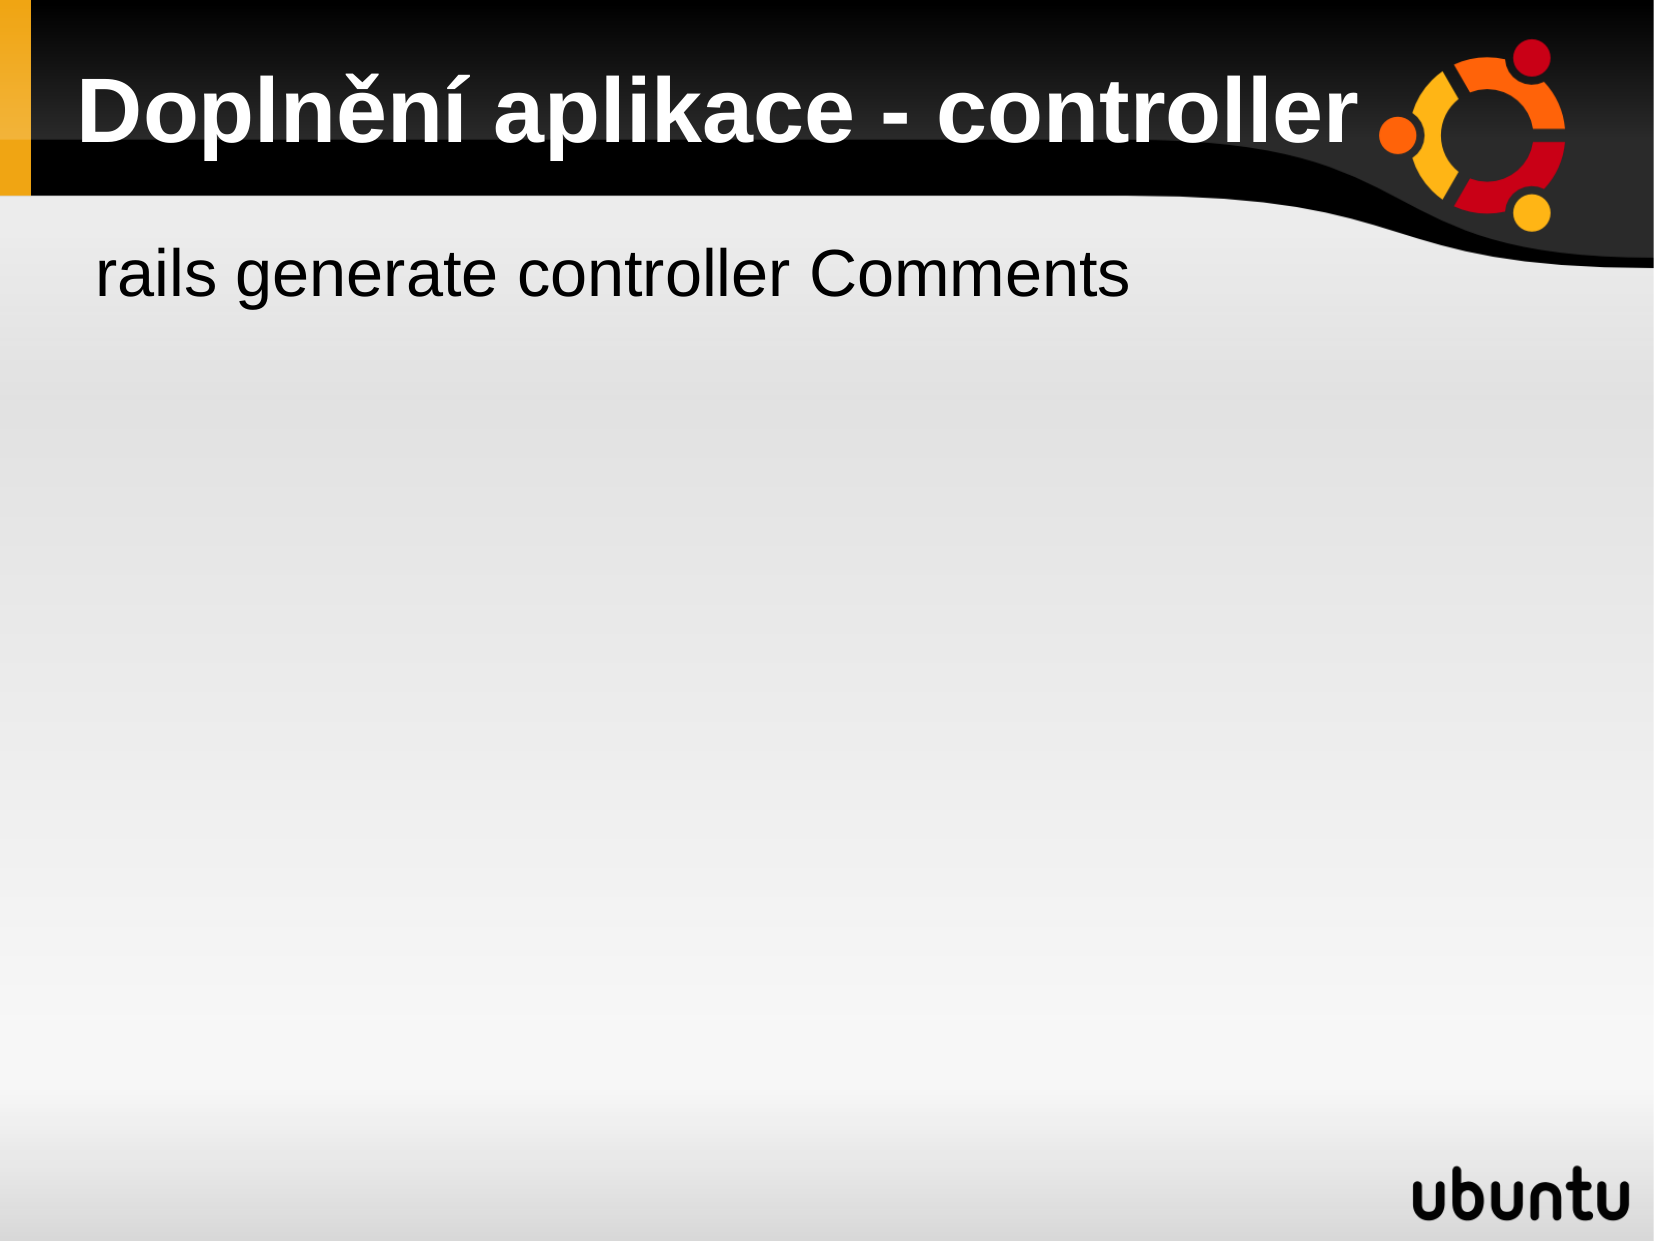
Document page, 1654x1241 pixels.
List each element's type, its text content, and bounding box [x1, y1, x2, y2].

title Doplnění aplikace - controller [76, 14, 1565, 207]
picture [0, 0, 1654, 1241]
list rails generate controller Comments [76, 236, 1565, 1040]
